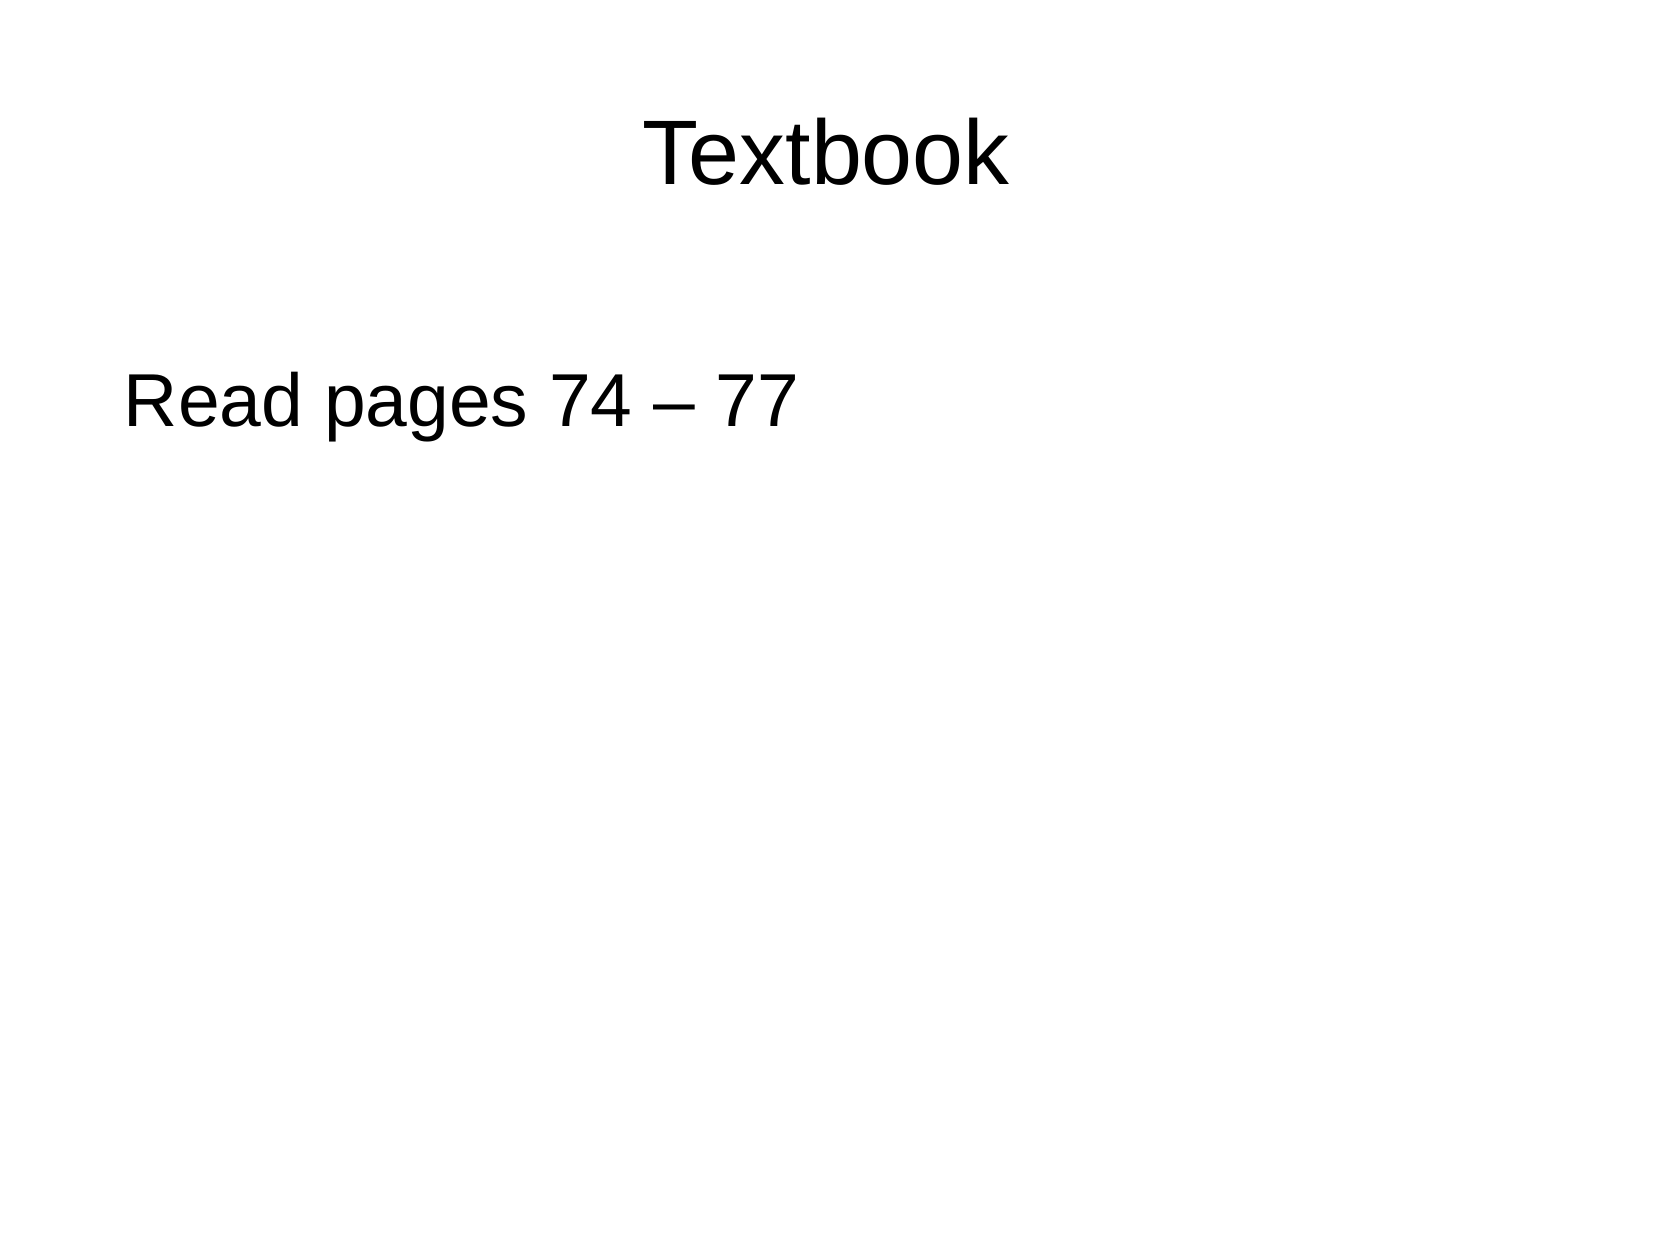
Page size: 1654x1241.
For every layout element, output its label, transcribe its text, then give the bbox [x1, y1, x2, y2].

title Textbook [82, 49, 1571, 257]
list Read pages 74 – 77 [124, 358, 1530, 1088]
